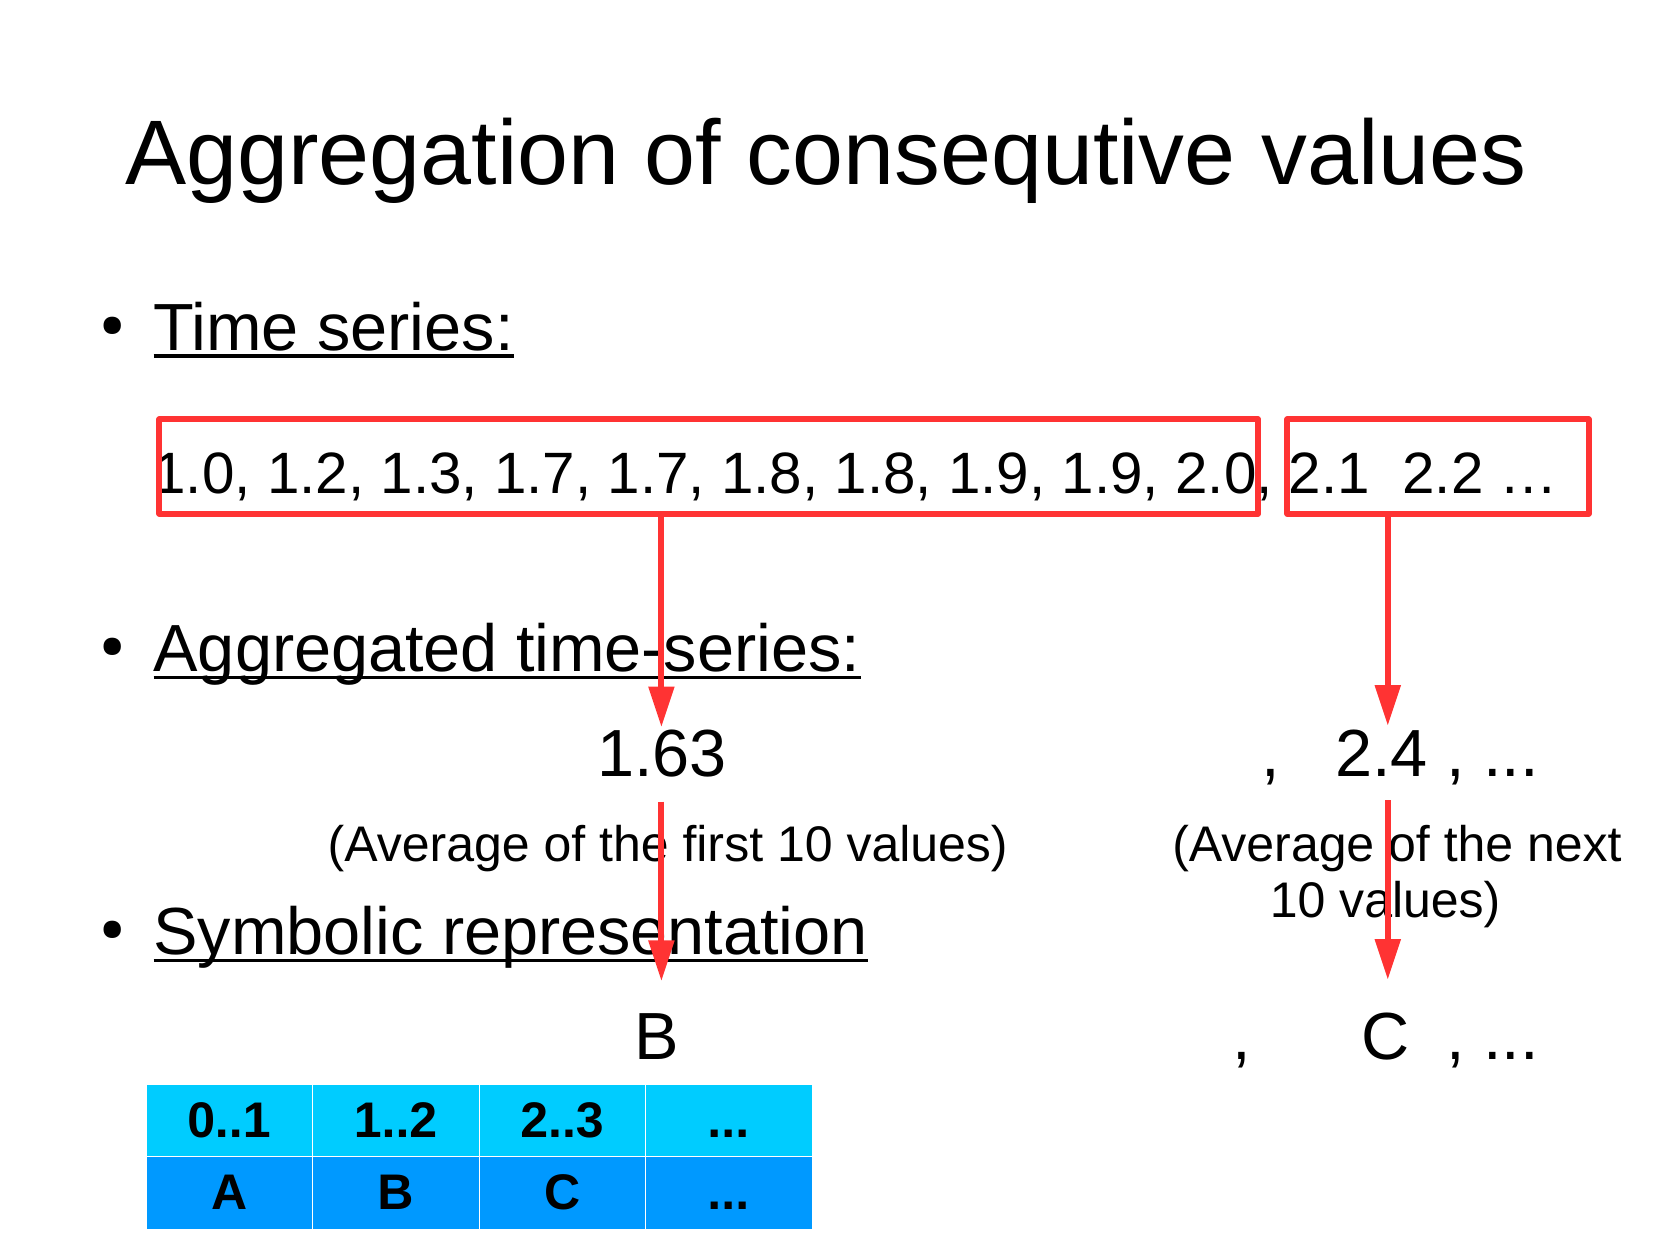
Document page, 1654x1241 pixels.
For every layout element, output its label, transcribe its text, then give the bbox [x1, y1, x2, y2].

text_box (Average of the next 10 values) [1391, 809, 1654, 936]
table_header 2..3 [480, 1085, 645, 1156]
title Aggregation of consequtive values [82, 49, 1571, 257]
table_cell C [480, 1157, 645, 1229]
table_cell ... [646, 1157, 812, 1229]
table_header 0..1 [147, 1085, 312, 1156]
text_box (Average of the first 10 values) [664, 809, 1058, 880]
table_cell A [147, 1157, 312, 1229]
table_cell B [313, 1157, 479, 1229]
table_header 1..2 [313, 1085, 479, 1156]
text_box (Average of the next 10 values) [1157, 809, 1385, 936]
table_header ... [646, 1085, 812, 1156]
list Time series: 1.0, 1.2, 1.3, 1.7, 1.7, 1.8, 1.8, 1.9, 1.9, 2.0, 2.1 2.2 … Aggregated time-series: 1.63 , 2.4 , ... Symbolic representation B , C , ... [1290, 422, 1571, 511]
text_box (Average of the first 10 values) [312, 809, 658, 880]
list Time series: 1.0, 1.2, 1.3, 1.7, 1.7, 1.8, 1.8, 1.9, 1.9, 2.0, 2.1 2.2 … Aggregated time-series: 1.63 , 2.4 , ... Symbolic representation B , C , ... [82, 290, 1571, 1109]
